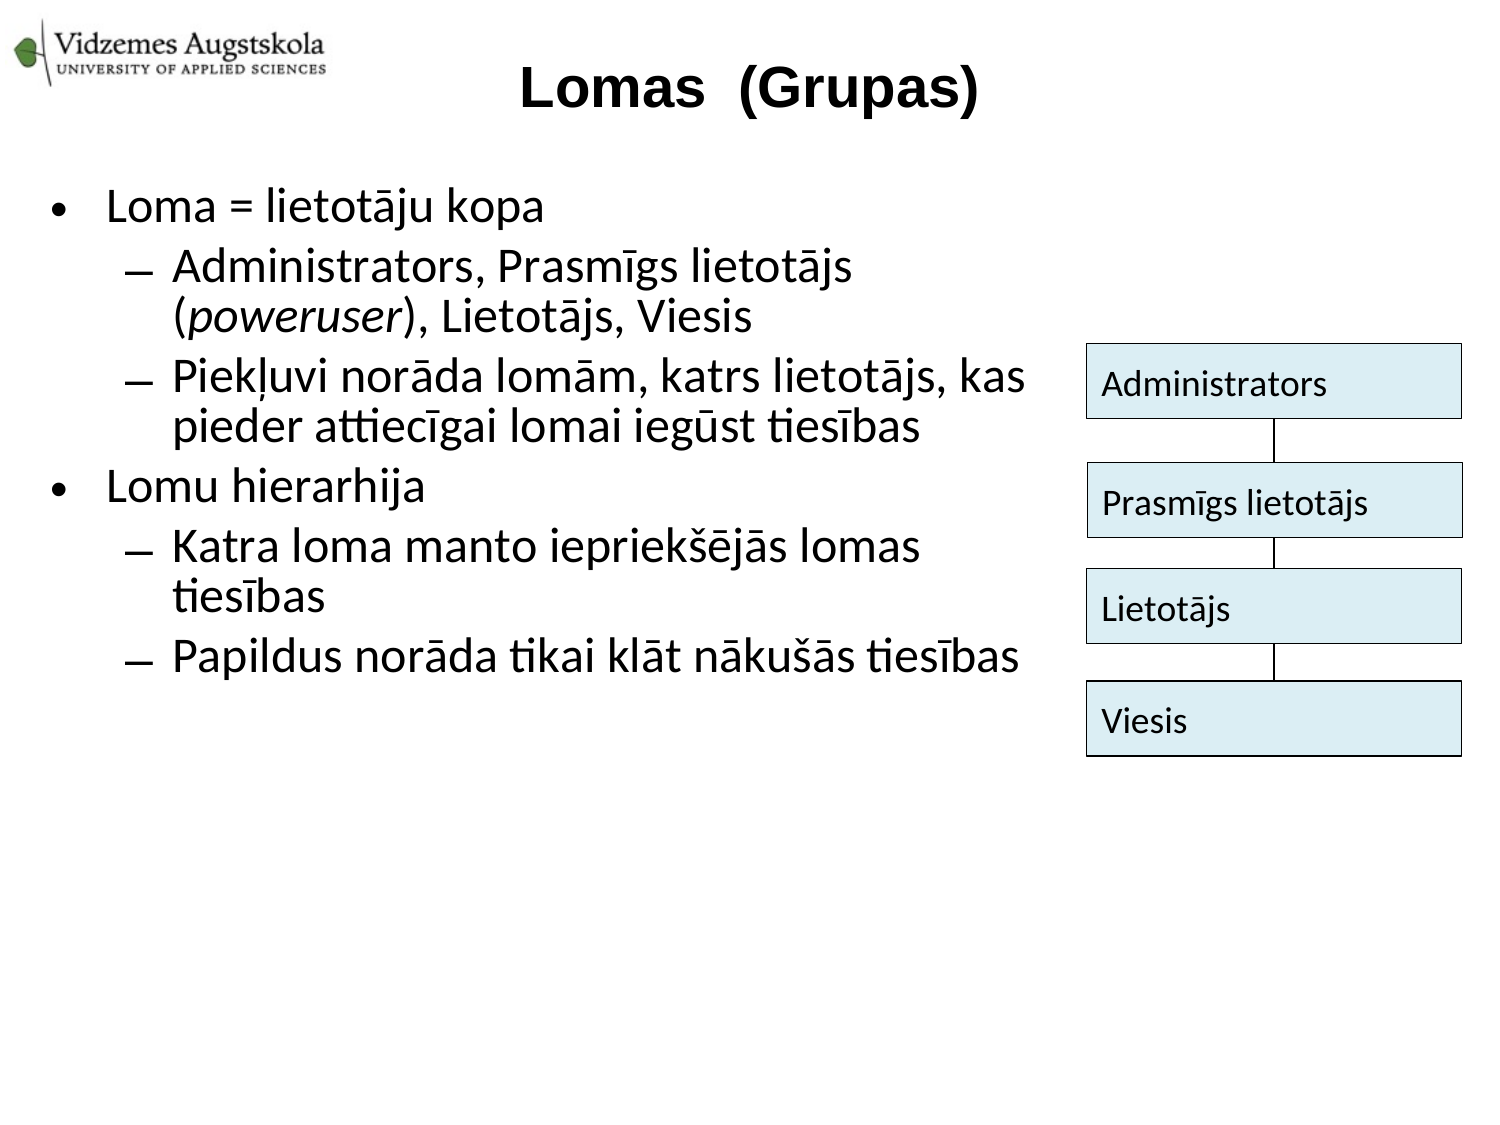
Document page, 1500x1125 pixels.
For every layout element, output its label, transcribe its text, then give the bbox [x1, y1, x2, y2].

text_box Lietotājs [1086, 568, 1462, 644]
text_box Viesis [1086, 680, 1462, 756]
text_box Prasmīgs lietotājs [1087, 462, 1463, 538]
text_box Administrators [1086, 343, 1462, 419]
title Lomas (Grupas) [75, 54, 1425, 125]
picture [5, 2, 334, 102]
list Loma = lietotāju kopa Administrators, Prasmīgs lietotājs (poweruser), Lietotājs, Viesis Piekļuvi norāda lomām, katrs lietotājs, kas pieder attiecīgai lomai iegūst tiesības Lomu hierarhija Katra loma manto iepriekšējās lomas tiesības Papildus norāda tikai klāt nākušās tiesības [35, 177, 1087, 1075]
